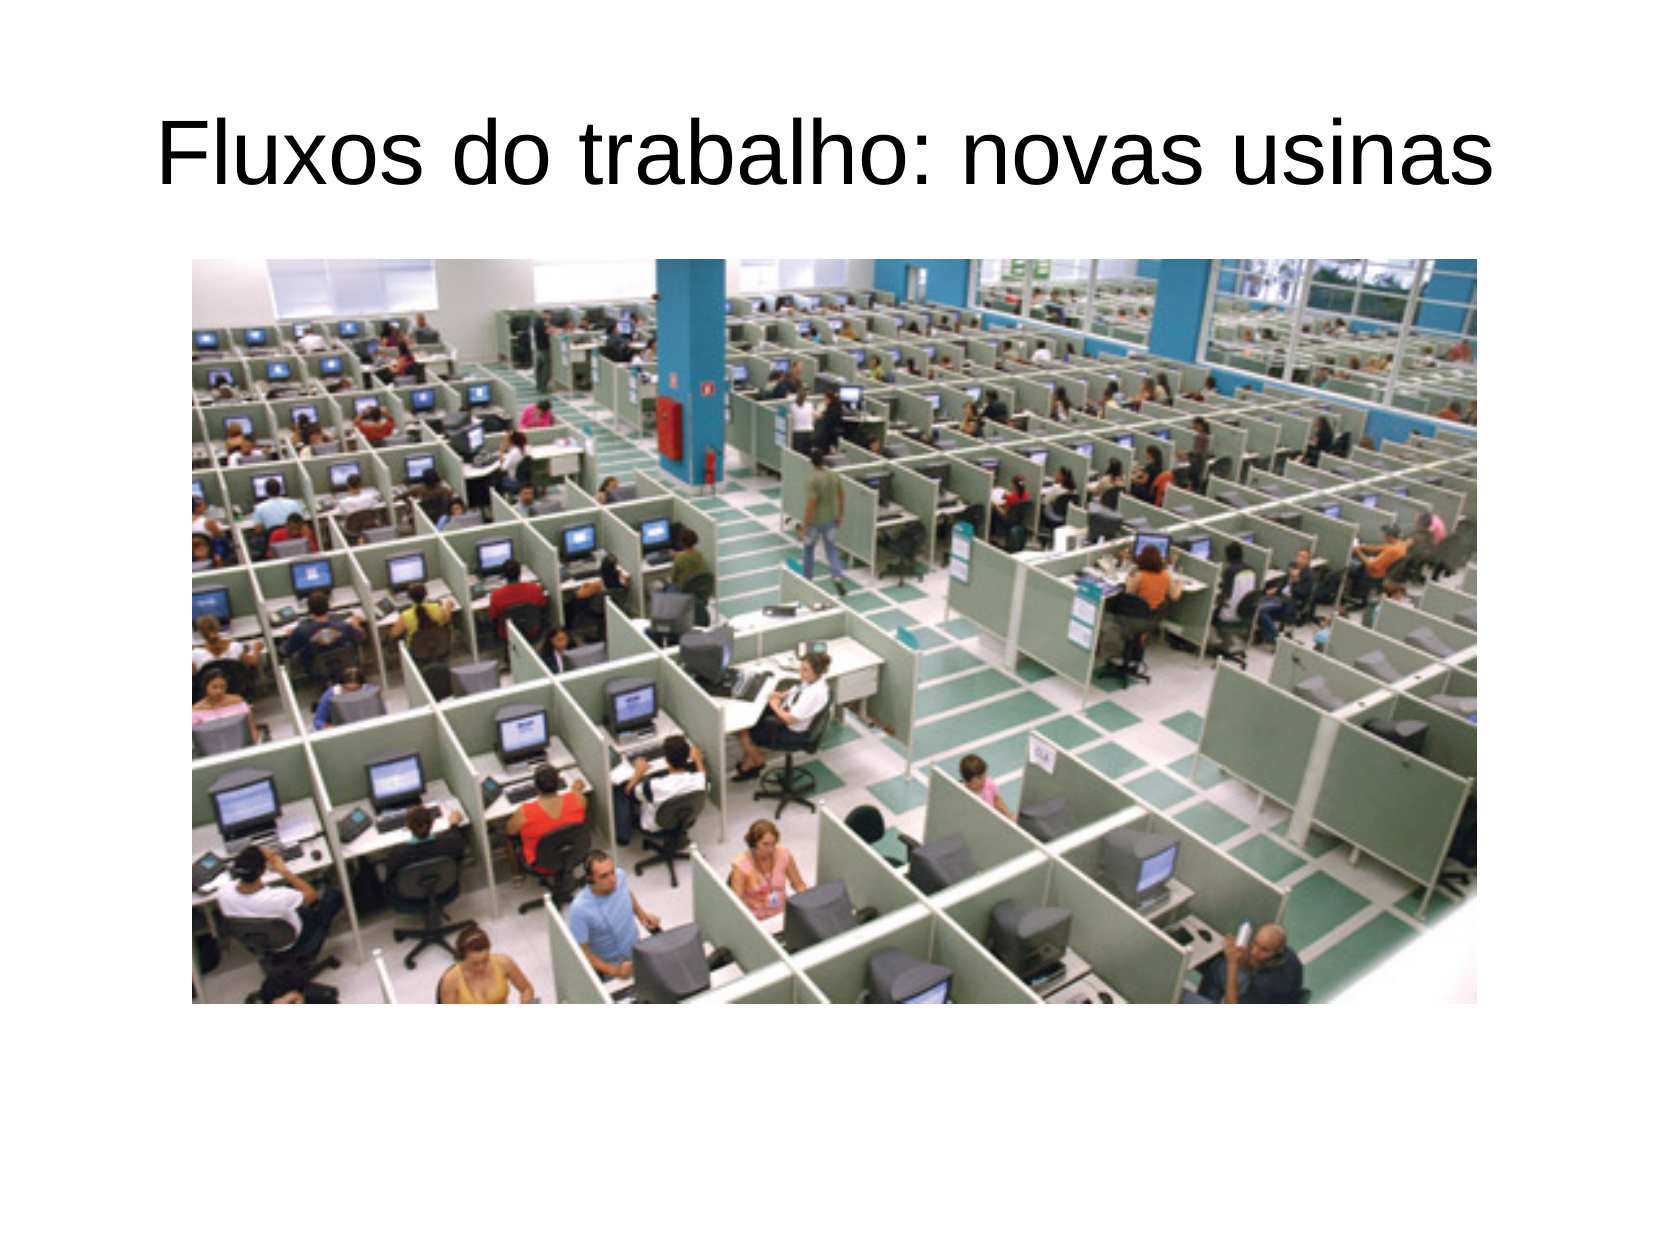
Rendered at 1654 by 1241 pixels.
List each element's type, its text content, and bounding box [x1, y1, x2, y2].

picture [192, 259, 1477, 1004]
title Fluxos do trabalho: novas usinas [82, 49, 1571, 257]
